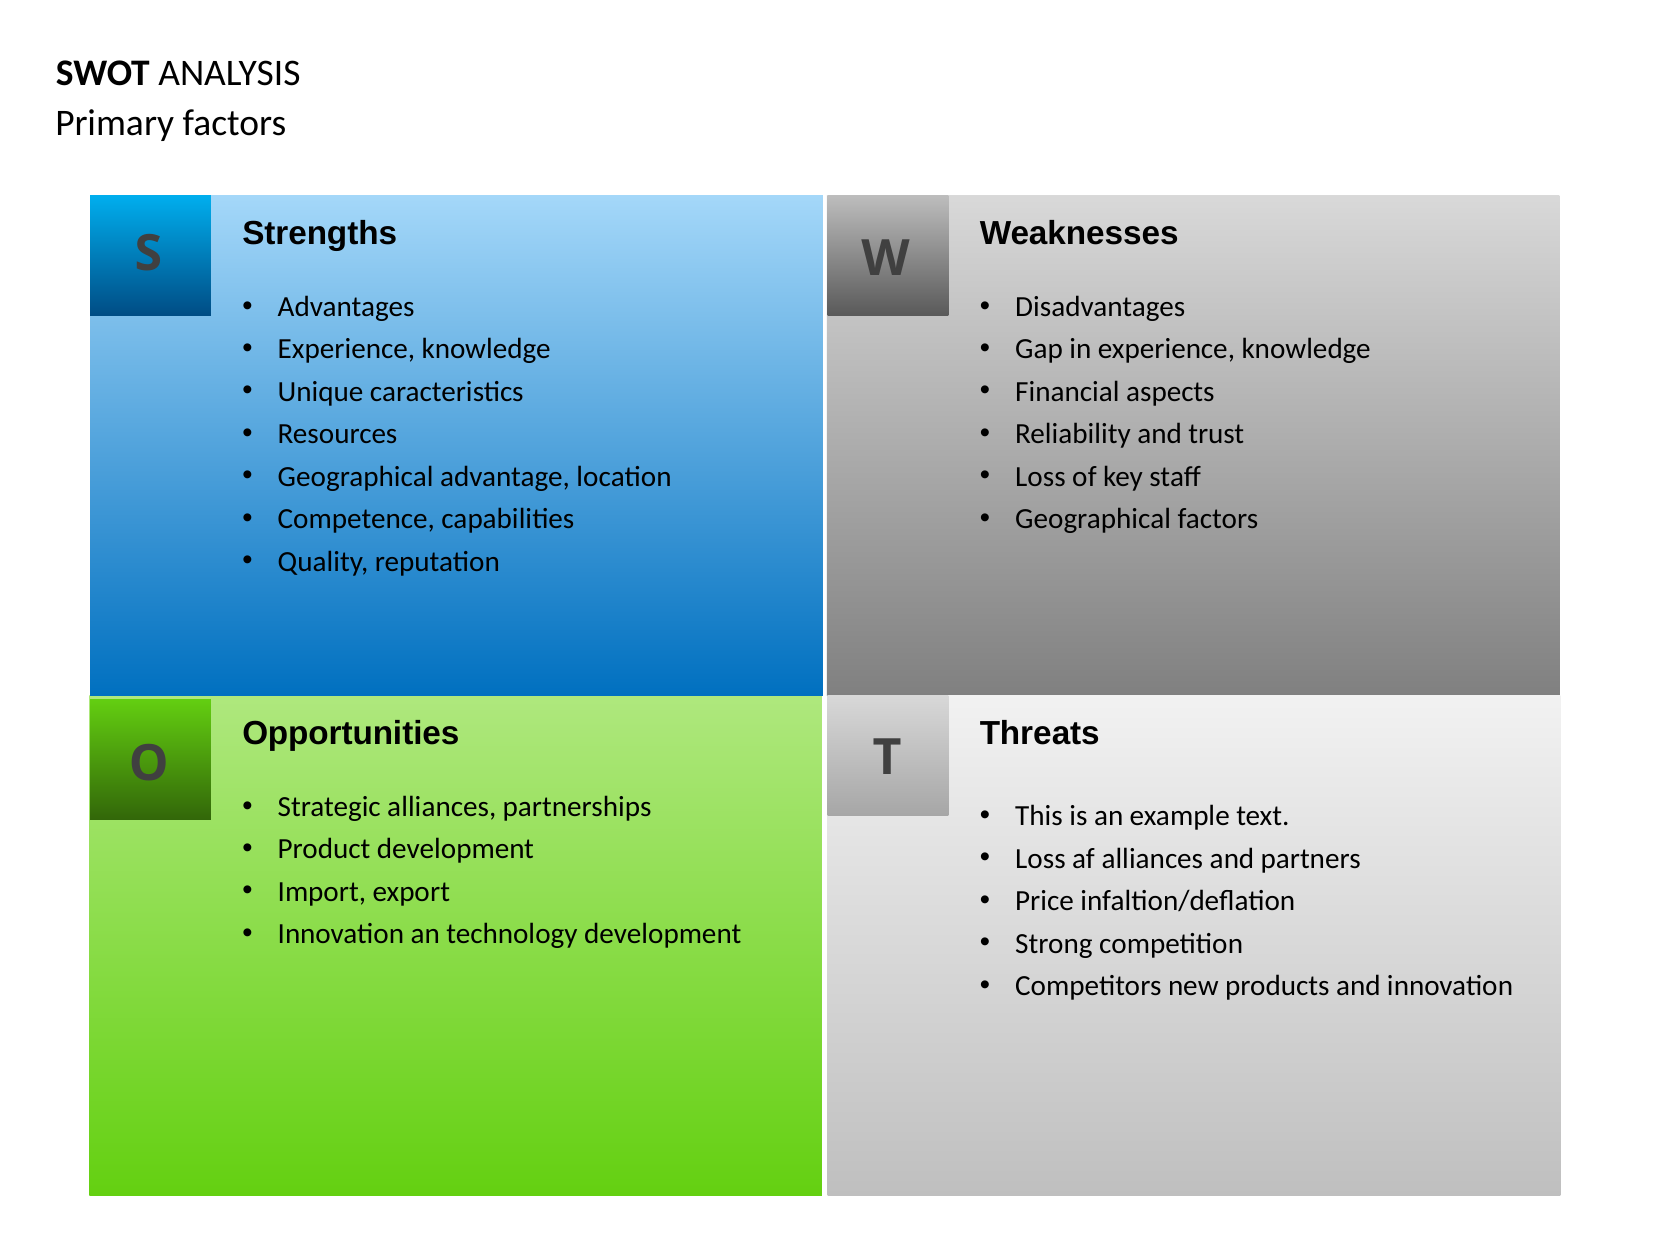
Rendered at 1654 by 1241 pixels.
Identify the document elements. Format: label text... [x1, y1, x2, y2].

text_box Weaknesses Disadvantages Gap in experience, knowledge Financial aspects Reliability and trust Loss of key staff Geographical factors [965, 207, 1541, 585]
text_box [826, 195, 1561, 1196]
text_box O [107, 722, 190, 798]
text_box T [857, 717, 940, 793]
text_box Primary factors [40, 95, 302, 152]
text_box Opportunities Strategic alliances, partnerships Product development Import, export Innovation an technology development [227, 707, 803, 958]
text_box W [836, 218, 935, 293]
text_box Strengths Advantages Experience, knowledge Unique caracteristics Resources Geographical advantage, location Competence, capabilities Quality, reputation [227, 207, 803, 585]
text_box Threats This is an example text. Loss af alliances and partners Price infaltion/deflation Strong competition Competitors new products and innovation [965, 707, 1541, 1009]
text_box S [107, 213, 190, 288]
text_box SWOT ANALYSIS [41, 44, 316, 102]
text_box [89, 195, 823, 1196]
